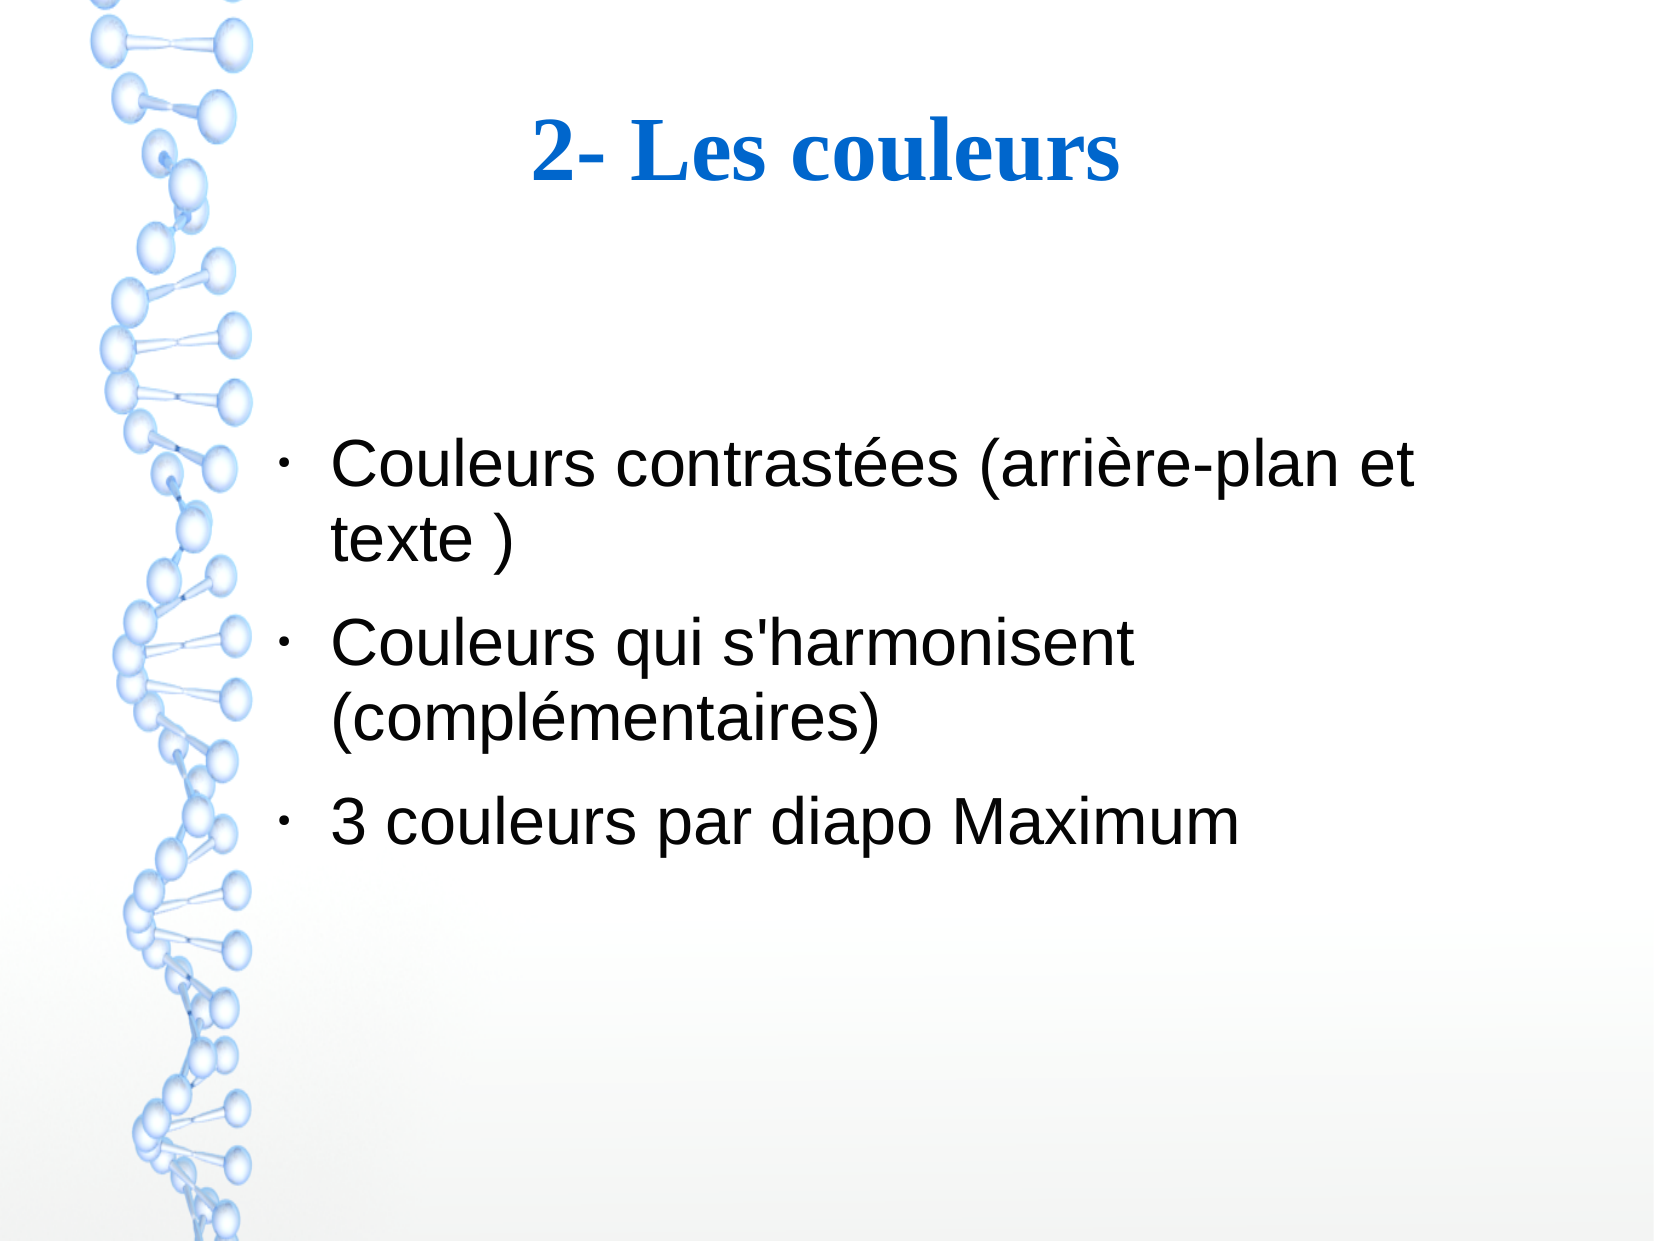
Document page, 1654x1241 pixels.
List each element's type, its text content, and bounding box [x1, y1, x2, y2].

title 2- Les couleurs [162, 47, 1492, 252]
list Couleurs contrastées (arrière-plan et texte ) Couleurs qui s'harmonisent (complémentaires) 3 couleurs par diapo Maximum [259, 426, 1607, 1146]
picture [0, 0, 1654, 1241]
